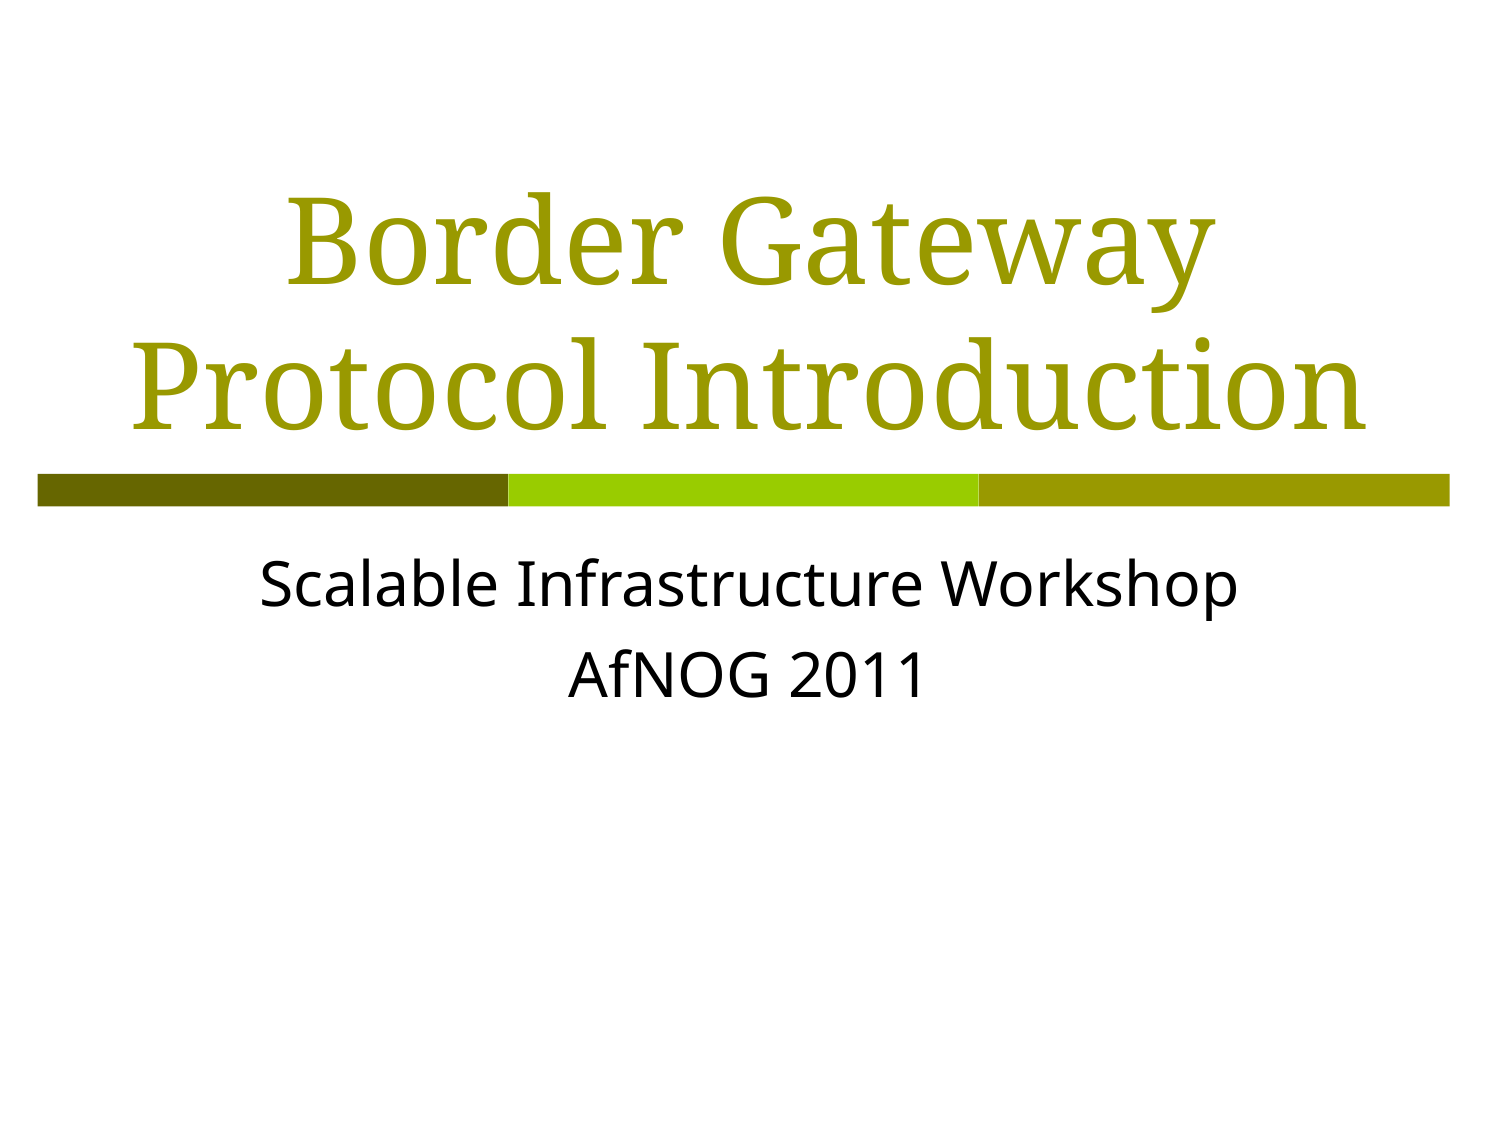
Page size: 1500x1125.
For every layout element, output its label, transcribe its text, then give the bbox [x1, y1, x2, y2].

subtitle Scalable Infrastructure Workshop AfNOG 2011 [225, 536, 1276, 899]
title Border Gateway Protocol Introduction [112, 112, 1388, 462]
